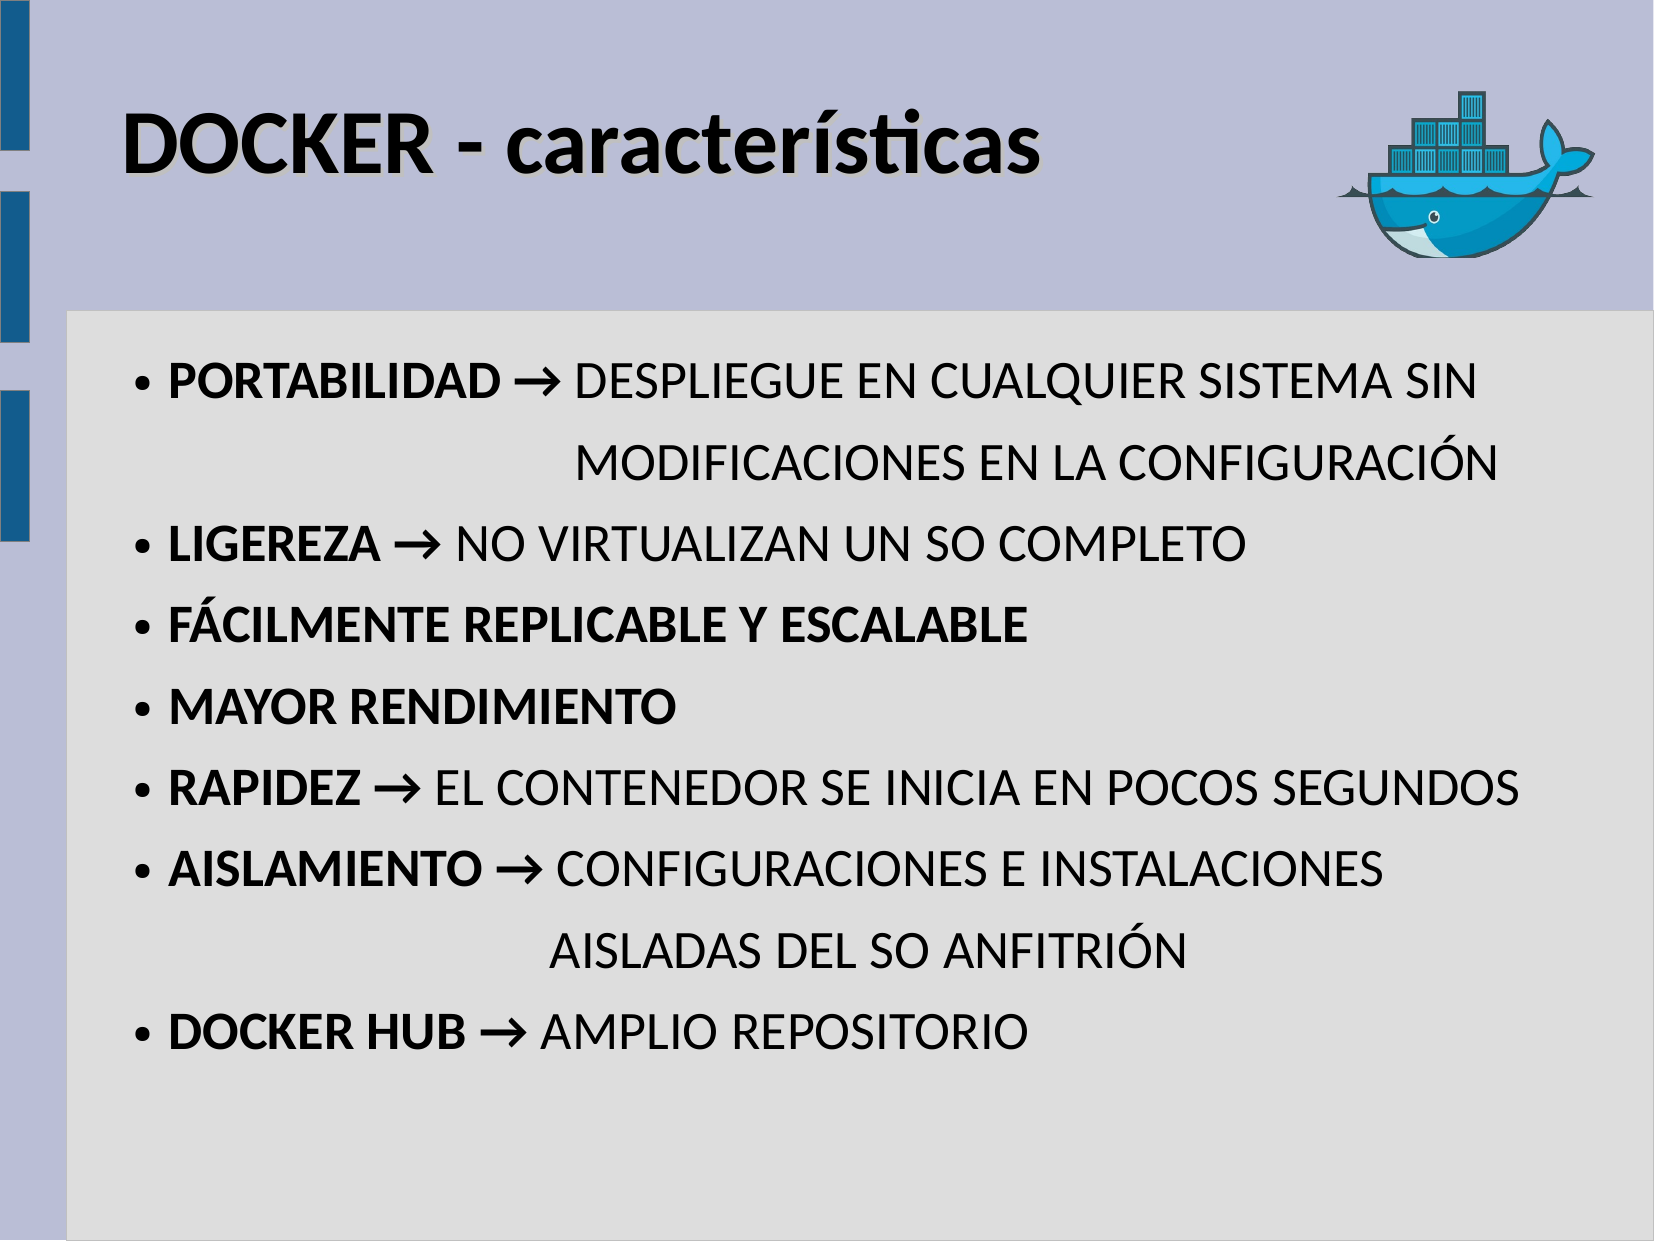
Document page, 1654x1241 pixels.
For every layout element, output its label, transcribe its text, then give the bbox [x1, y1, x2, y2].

picture [1287, 35, 1642, 258]
text_box PORTABILIDAD → DESPLIEGUE EN CUALQUIER SISTEMA SIN MODIFICACIONES EN LA CONFIGURACIÓN LIGEREZA → NO VIRTUALIZAN UN SO COMPLETO FÁCILMENTE REPLICABLE Y ESCALABLE MAYOR RENDIMIENTO RAPIDEZ → EL CONTENEDOR SE INICIA EN POCOS SEGUNDOS AISLAMIENTO → CONFIGURACIONES E INSTALACIONES AISLADAS DEL SO ANFITRIÓN DOCKER HUB → AMPLIO REPOSITORIO [118, 323, 1583, 1241]
text_box DOCKER - características [106, 97, 1287, 225]
